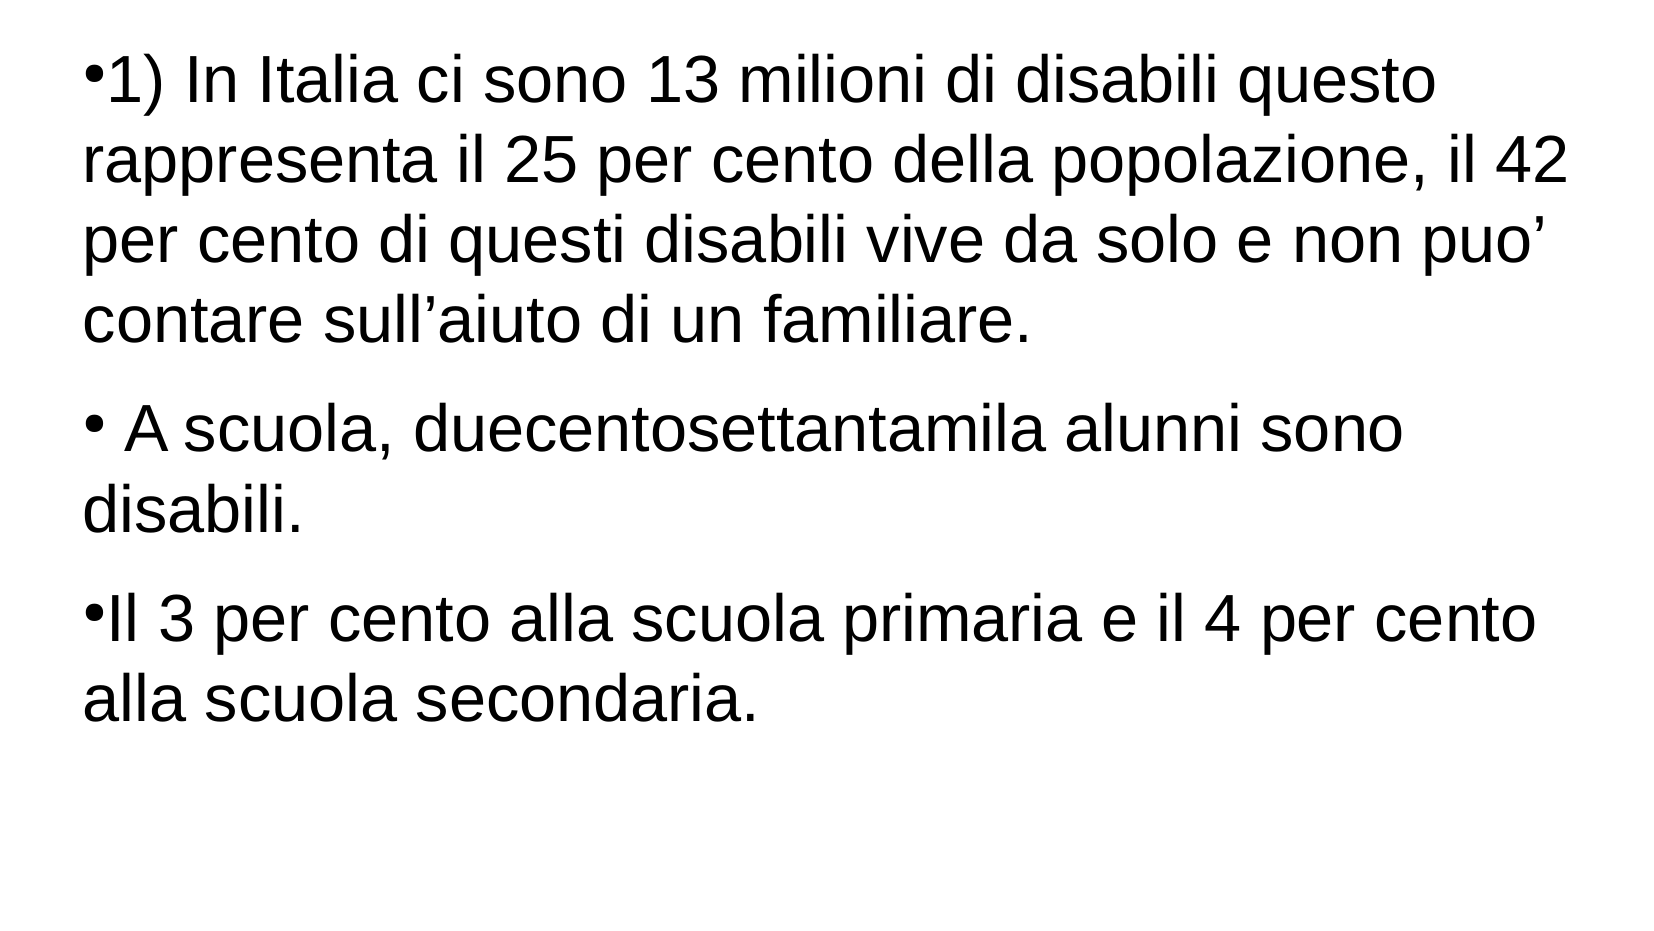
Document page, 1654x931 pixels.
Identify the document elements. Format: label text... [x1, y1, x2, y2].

list 1) In Italia ci sono 13 milioni di disabili questo rappresenta il 25 per cento della popolazione, il 42 per cento di questi disabili vive da solo e non puo’ contare sull’aiuto di un familiare. A scuola, duecentosettantamila alunni sono disabili. Il 3 per cento alla scuola primaria e il 4 per cento alla scuola secondaria. [82, 35, 1571, 792]
